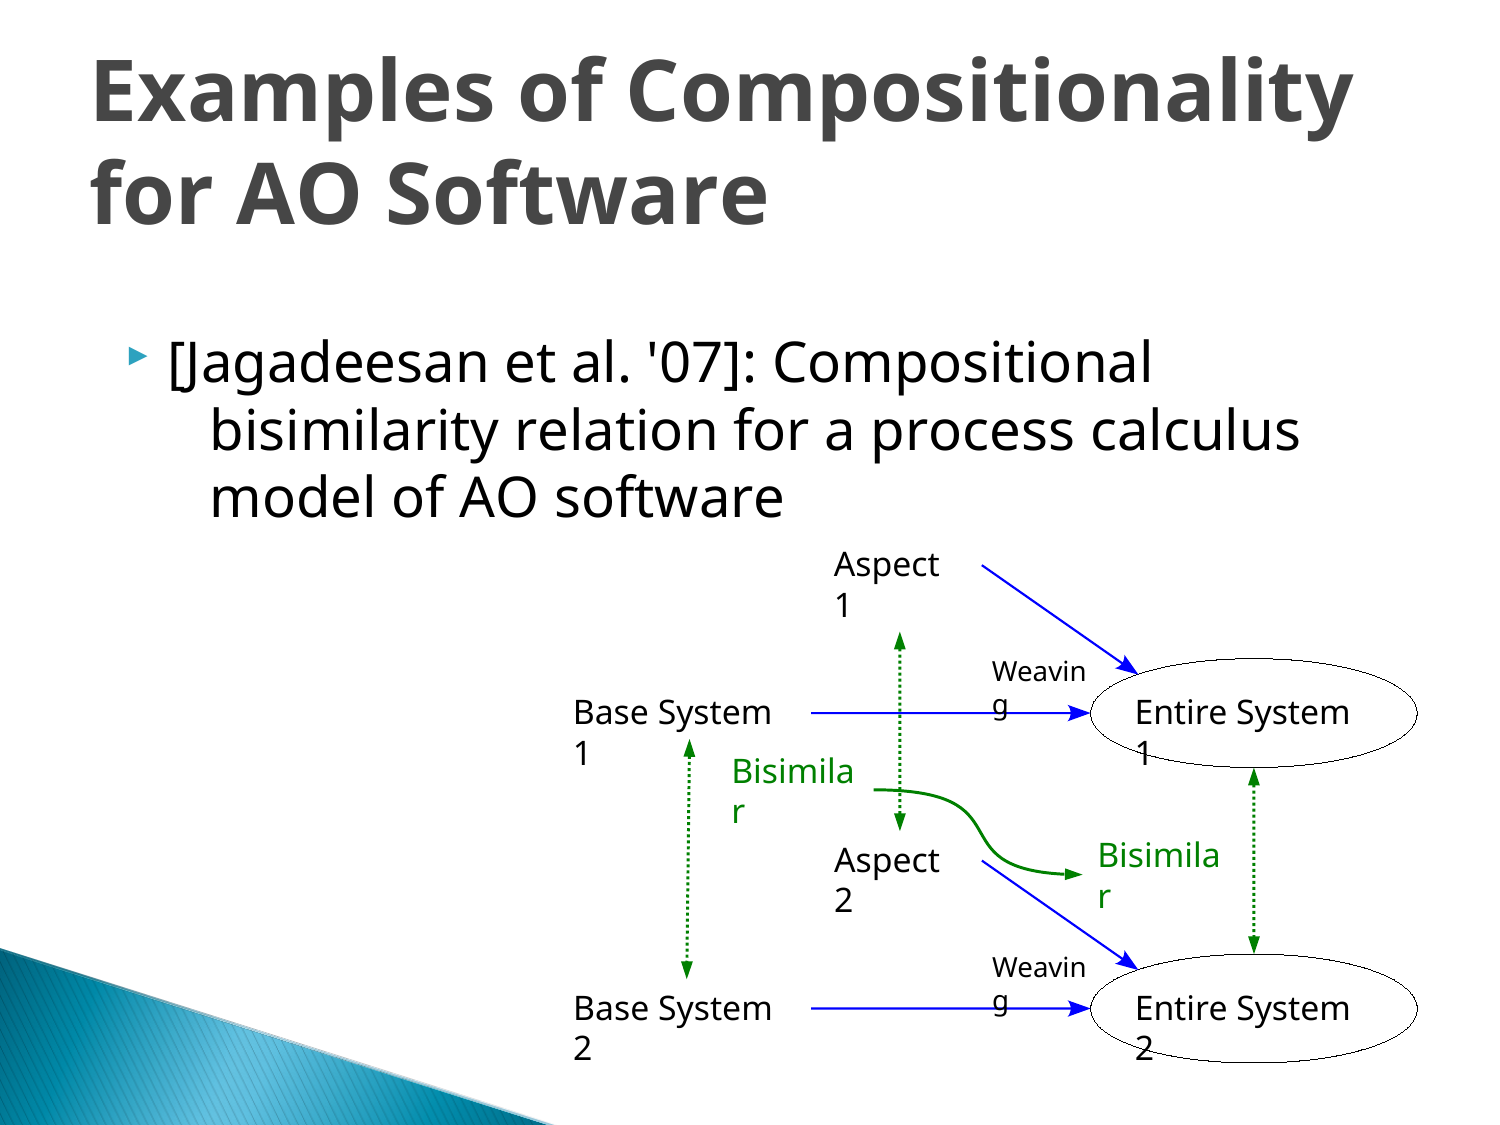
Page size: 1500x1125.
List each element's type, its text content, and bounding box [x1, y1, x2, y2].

text_box Aspect 1 [819, 535, 981, 592]
text_box Bisimilar [1082, 826, 1240, 883]
text_box [981, 564, 1100, 646]
text_box [1006, 704, 1091, 722]
text_box Aspect 2 [819, 831, 981, 887]
text_box Weaving [977, 646, 1115, 695]
text_box Entire System 2 [1119, 979, 1389, 1035]
text_box Weaving [977, 942, 1115, 991]
text_box Base System 2 [558, 979, 816, 1035]
text_box Bisimilar [716, 741, 874, 798]
text_box [1115, 950, 1139, 971]
text_box [981, 859, 1101, 942]
text_box Base System 1 [558, 683, 816, 740]
title Examples of Compositionality for AO Software [75, 28, 1426, 242]
text_box [1115, 654, 1139, 675]
list [Jagadeesan et al. '07]: Compositional bisimilarity relation for a process calculus model of AO software [75, 242, 1426, 987]
text_box Entire System 1 [1119, 683, 1389, 740]
text_box [1007, 1000, 1091, 1017]
